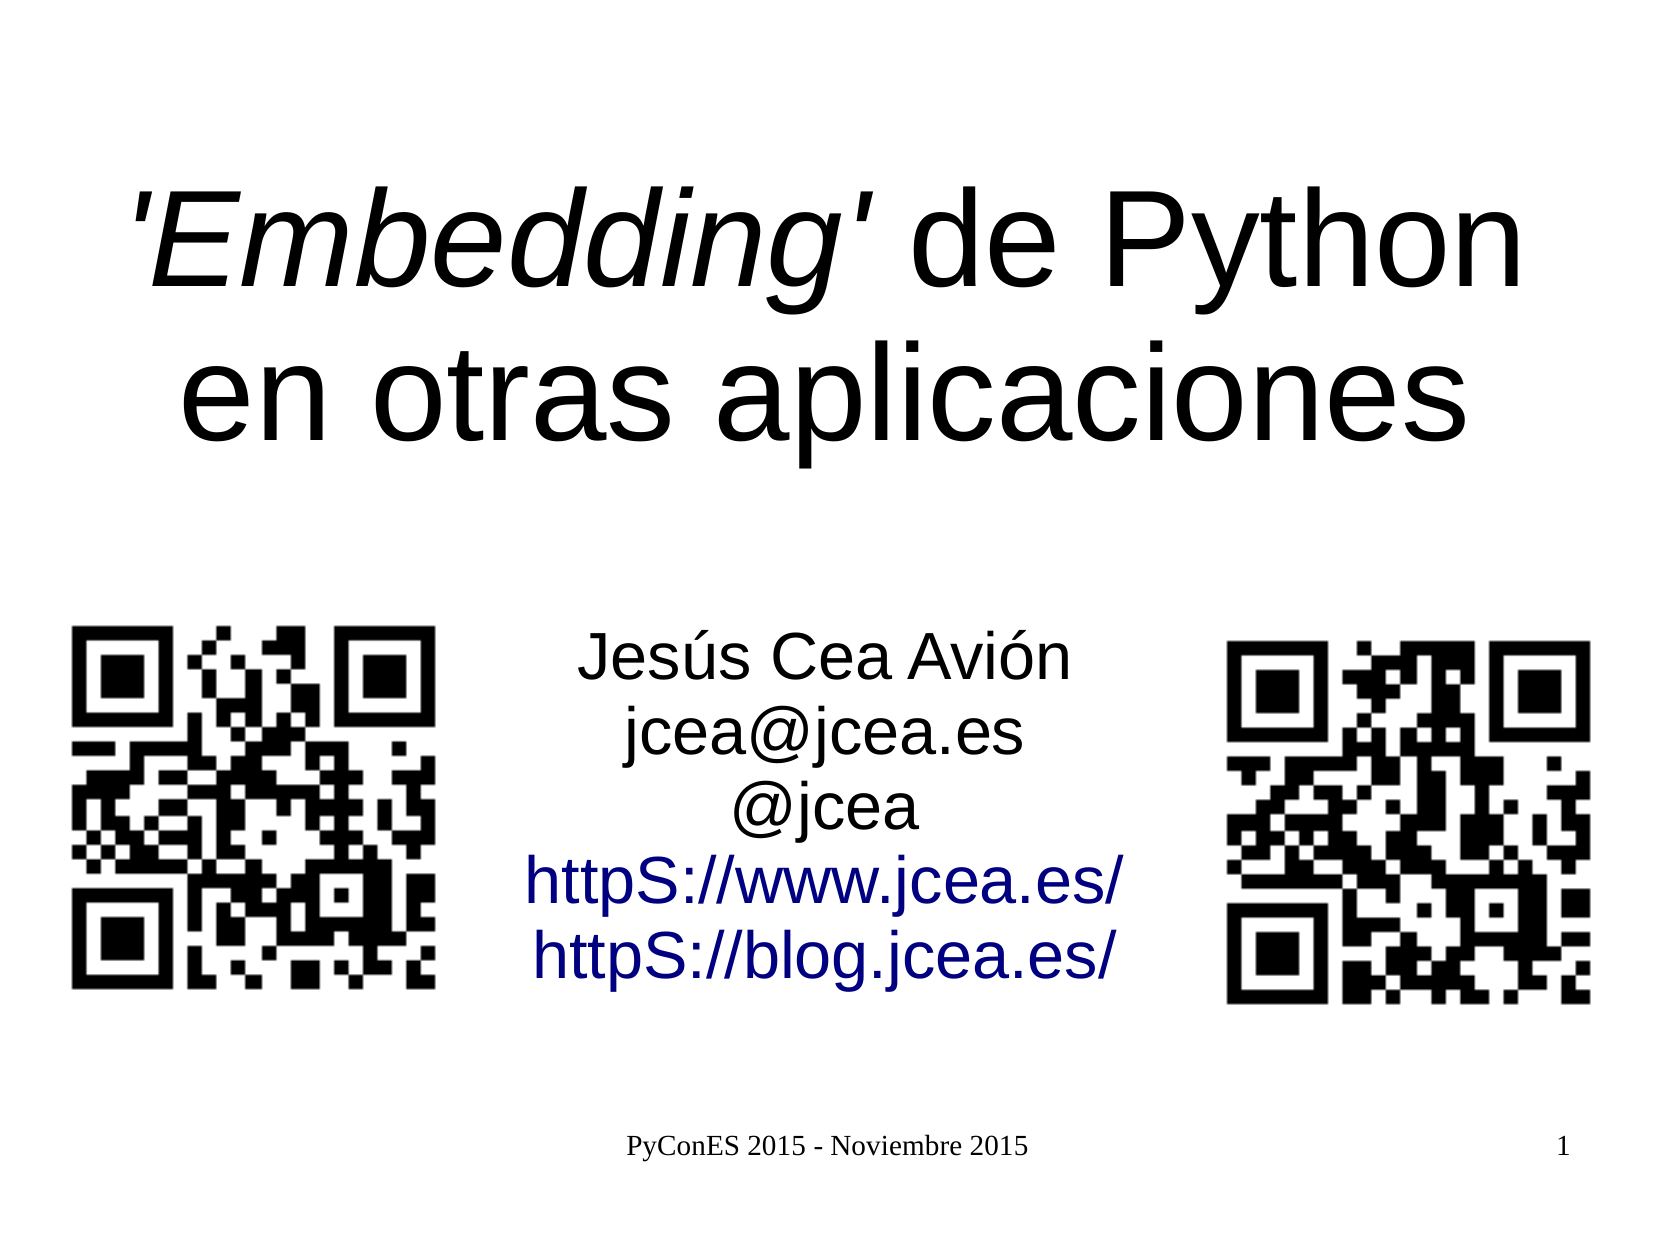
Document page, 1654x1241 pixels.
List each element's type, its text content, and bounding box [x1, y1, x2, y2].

subtitle 'Embedding' de Python en otras aplicaciones Jesús Cea Avión jcea@jcea.es @jcea httpS://www.jcea.es/ httpS://blog.jcea.es/ [45, 60, 1606, 1096]
picture [15, 569, 496, 1051]
picture [1170, 584, 1651, 1066]
